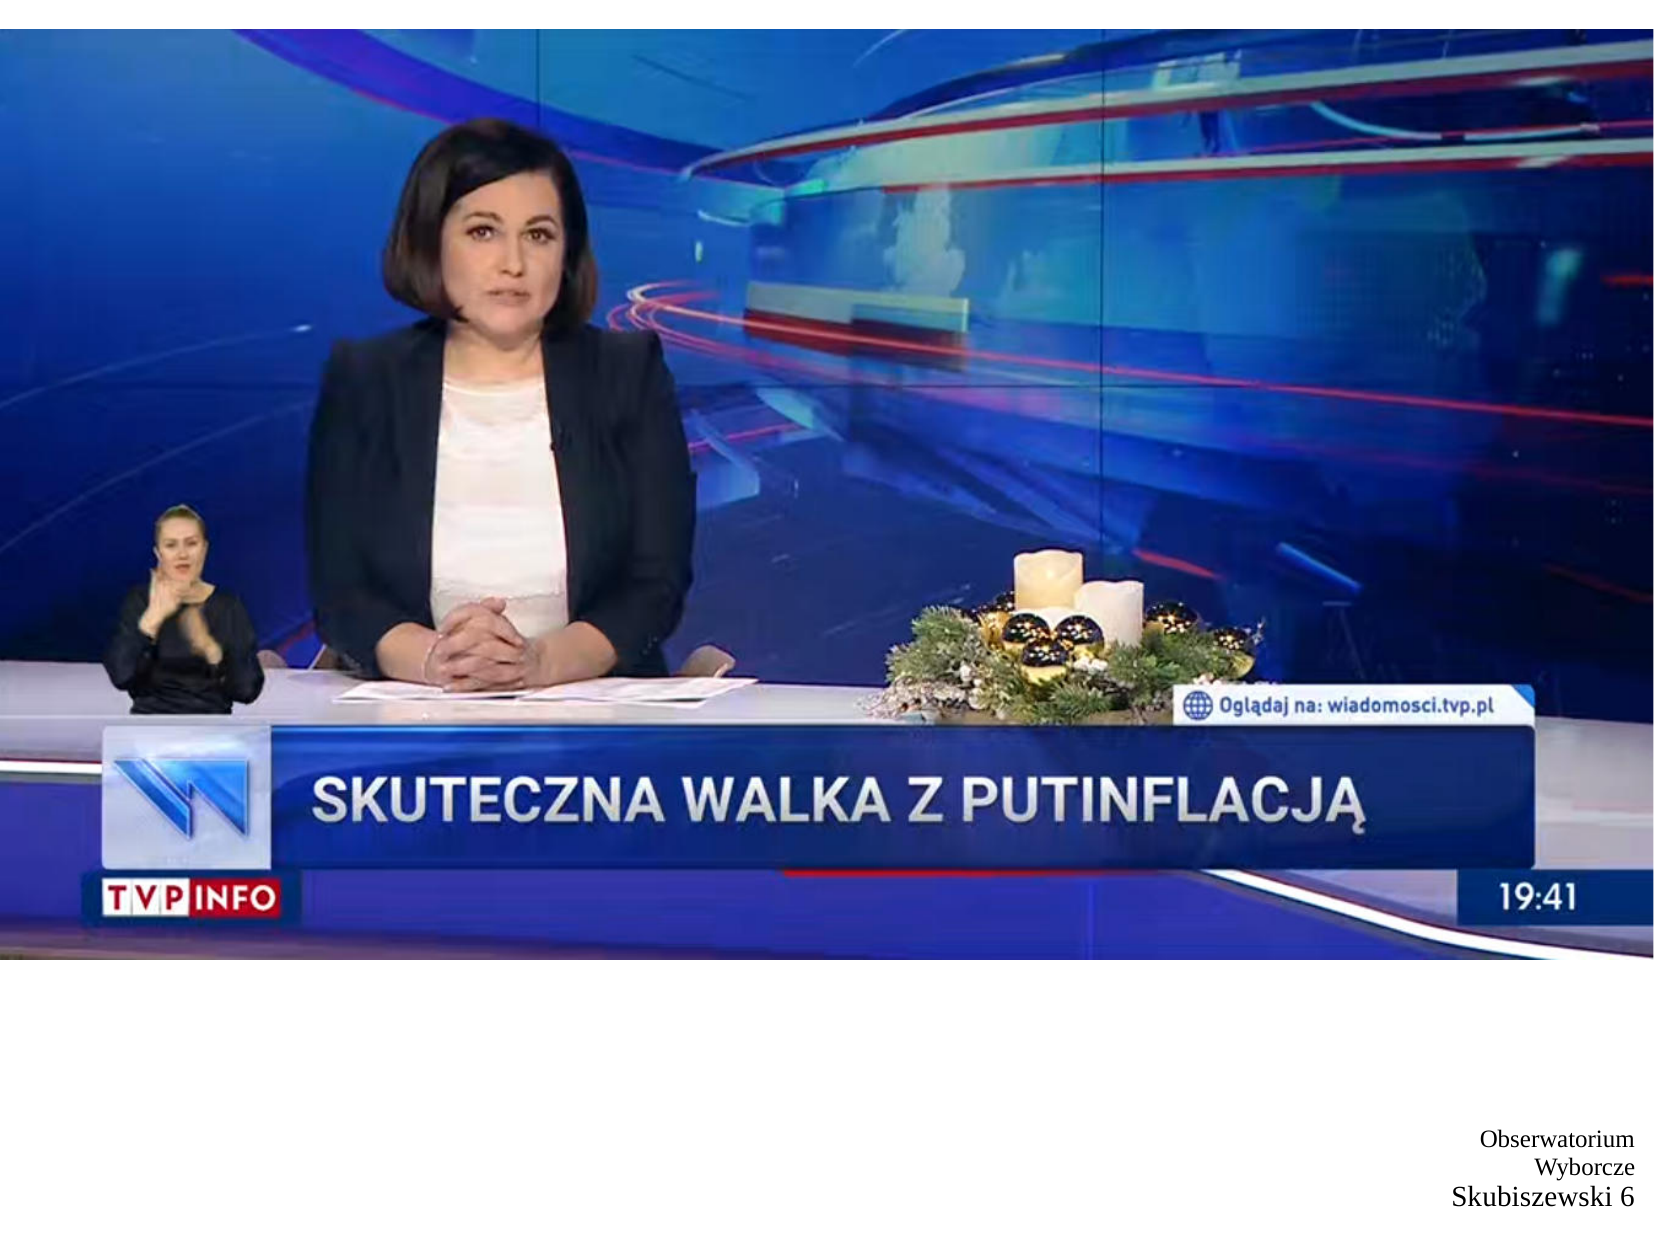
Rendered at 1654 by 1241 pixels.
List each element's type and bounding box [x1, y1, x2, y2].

picture [0, 29, 1654, 960]
